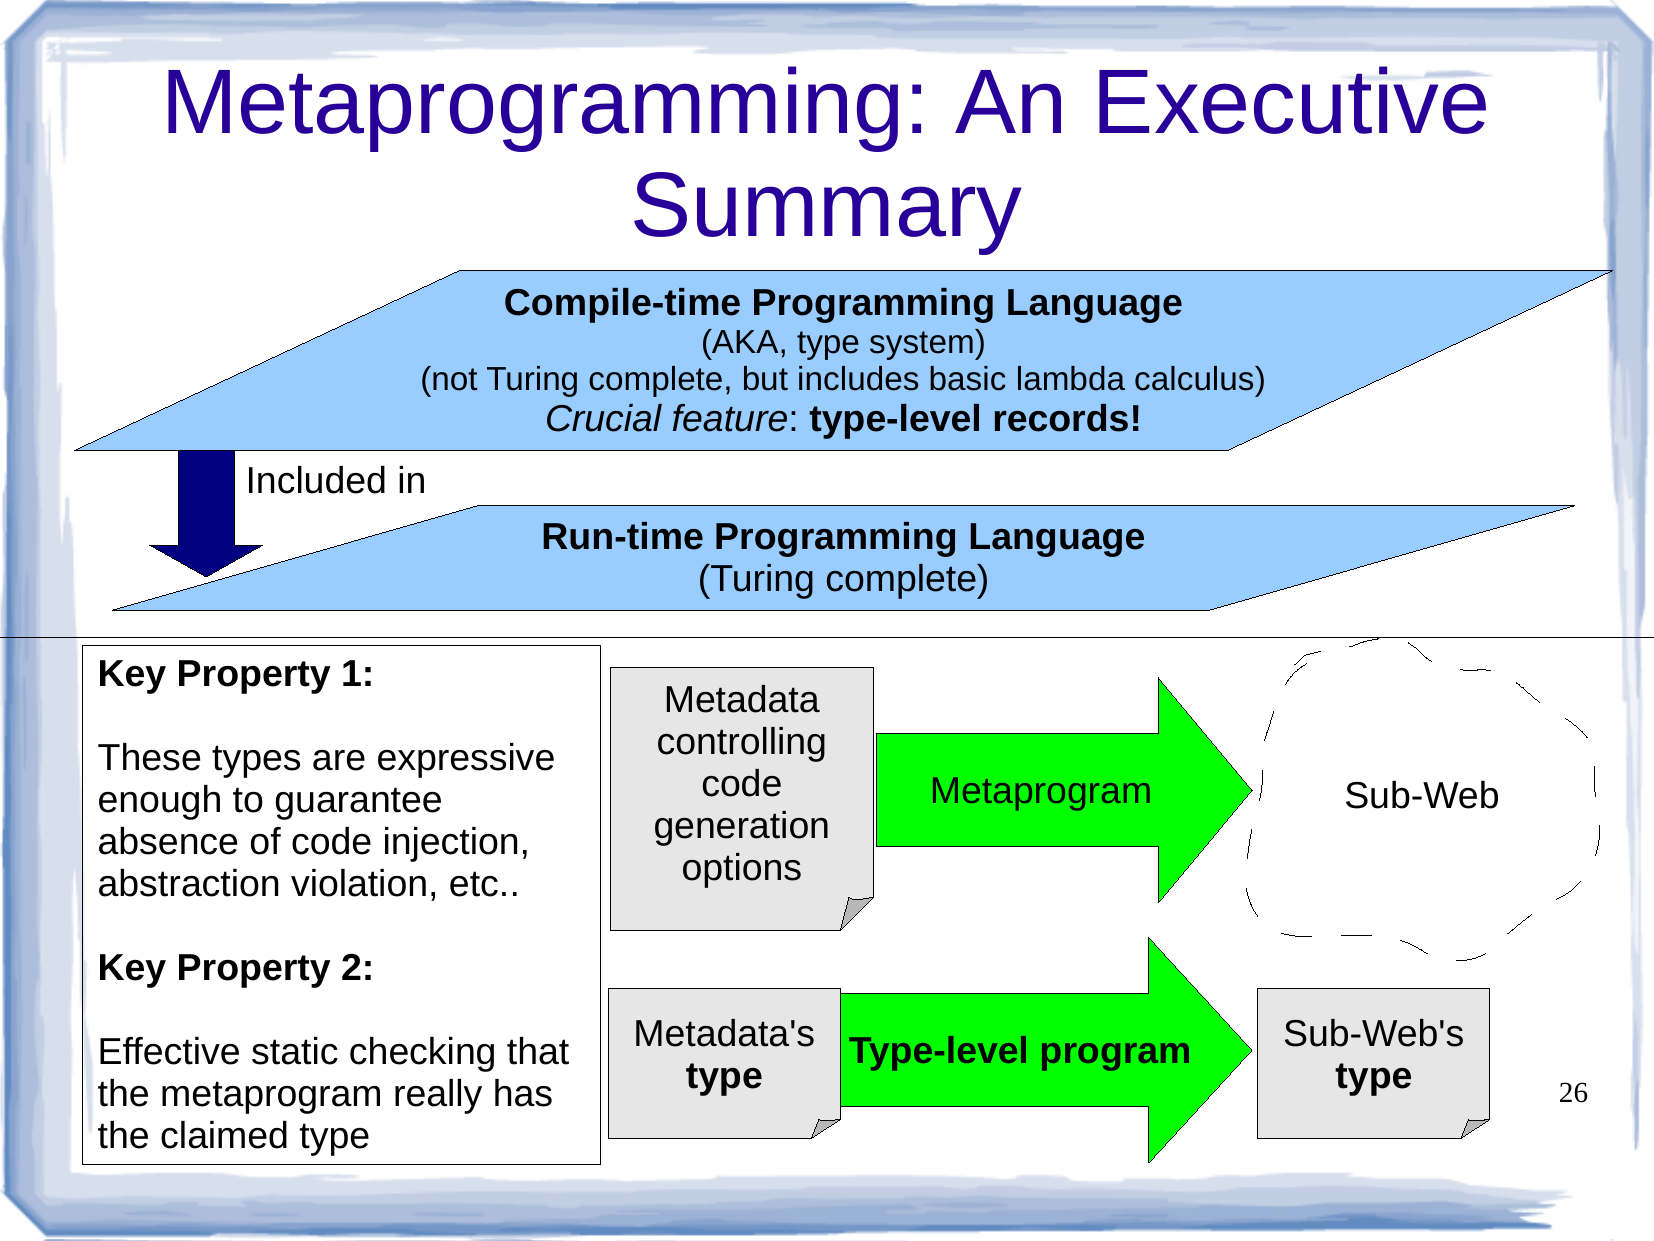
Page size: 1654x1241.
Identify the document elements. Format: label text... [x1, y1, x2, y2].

text_box Run-time Programming Language (Turing complete) [112, 505, 1575, 611]
text_box Key Property 1: These types are expressive enough to guarantee absence of code injection, abstraction violation, etc.. Key Property 2: Effective static checking that the metaprogram really has the claimed type [82, 645, 601, 1165]
text_box Metadata controlling code generation options [610, 667, 874, 931]
text_box Included in [230, 452, 456, 510]
text_box Metadata's type [608, 988, 841, 1139]
text_box Type-level program [840, 937, 1252, 1163]
title Metaprogramming: An Executive Summary [82, 50, 1571, 256]
text_box Sub-Web [1329, 766, 1515, 824]
picture [0, 638, 1654, 1241]
text_box [149, 450, 263, 577]
text_box Sub-Web's type [1257, 988, 1490, 1139]
text_box Metaprogram [876, 677, 1253, 903]
text_box Compile-time Programming Language (AKA, type system) (not Turing complete, but includes basic lambda calculus) Crucial feature: type-level records! [74, 270, 1613, 451]
picture [0, 0, 1654, 637]
